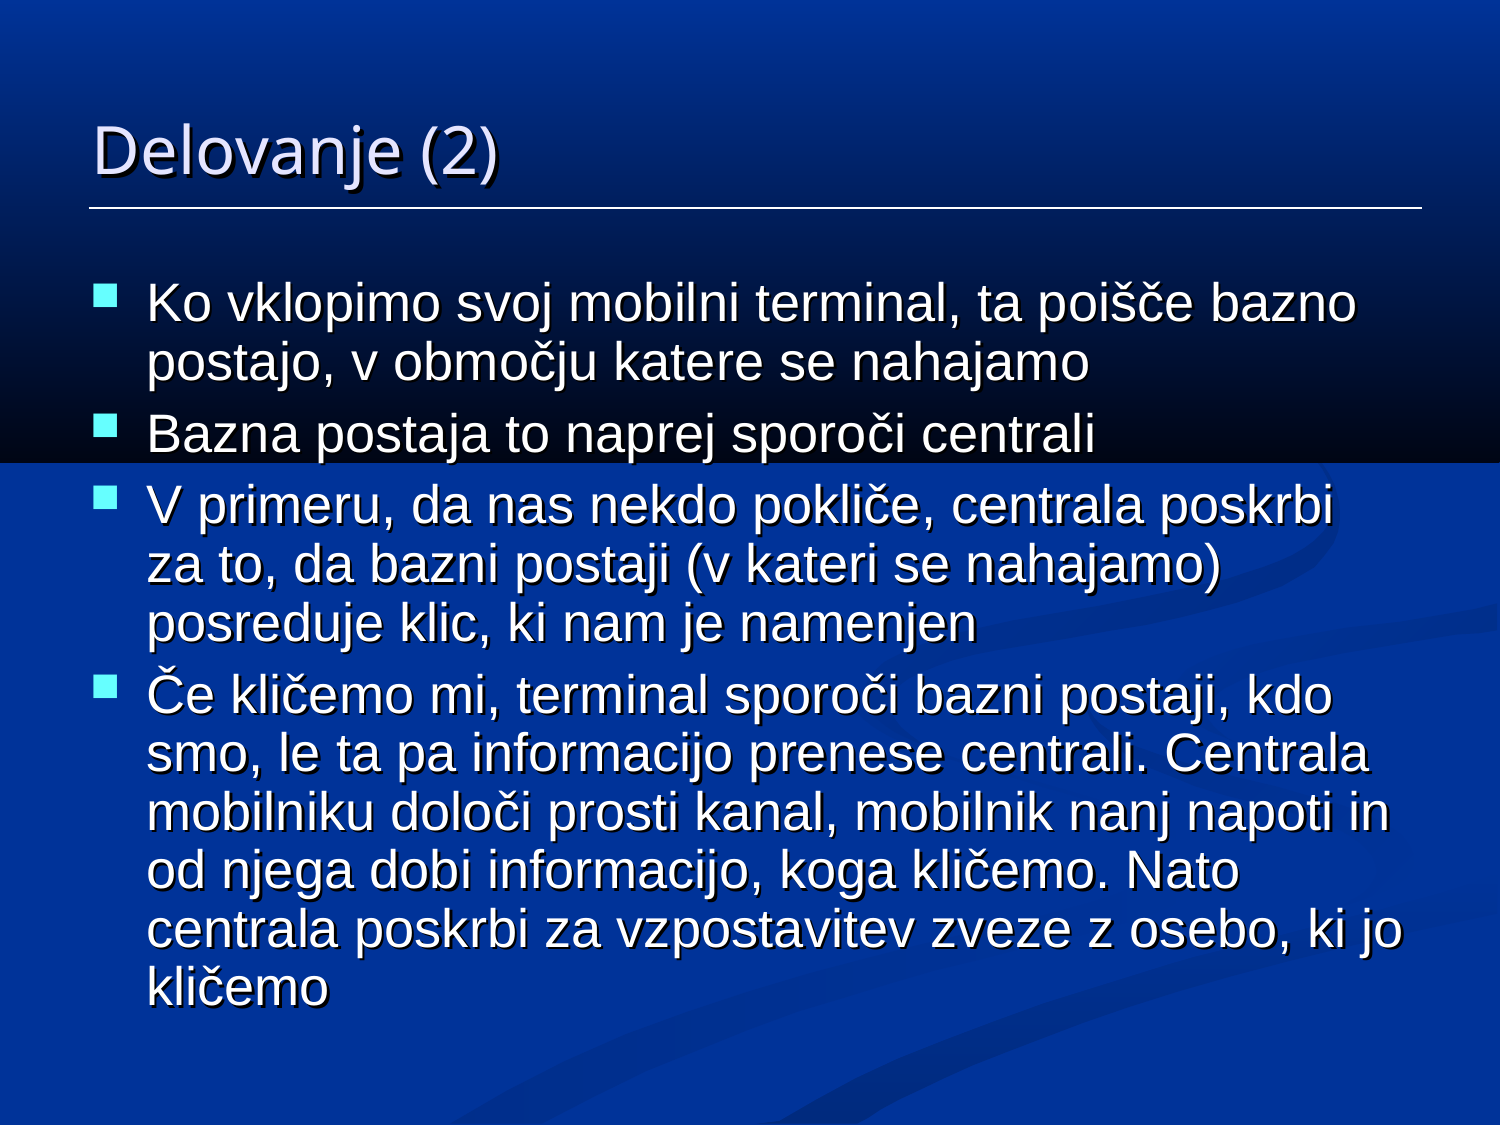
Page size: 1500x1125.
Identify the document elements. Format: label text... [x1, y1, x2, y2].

text_box Delovanje (2) [76, 54, 1352, 242]
list Ko vklopimo svoj mobilni terminal, ta poišče bazno postajo, v območju katere se nahajamo Bazna postaja to naprej sporoči centrali V primeru, da nas nekdo pokliče, centrala poskrbi za to, da bazni postaji (v kateri se nahajamo) posreduje klic, ki nam je namenjen Če kličemo mi, terminal sporoči bazni postaji, kdo smo, le ta pa informacijo prenese centrali. Centrala mobilniku določi prosti kanal, mobilnik nanj napoti in od njega dobi informacijo, koga kličemo. Nato centrala poskrbi za vzpostavitev zveze z osebo, ki jo kličemo [74, 267, 1424, 1071]
